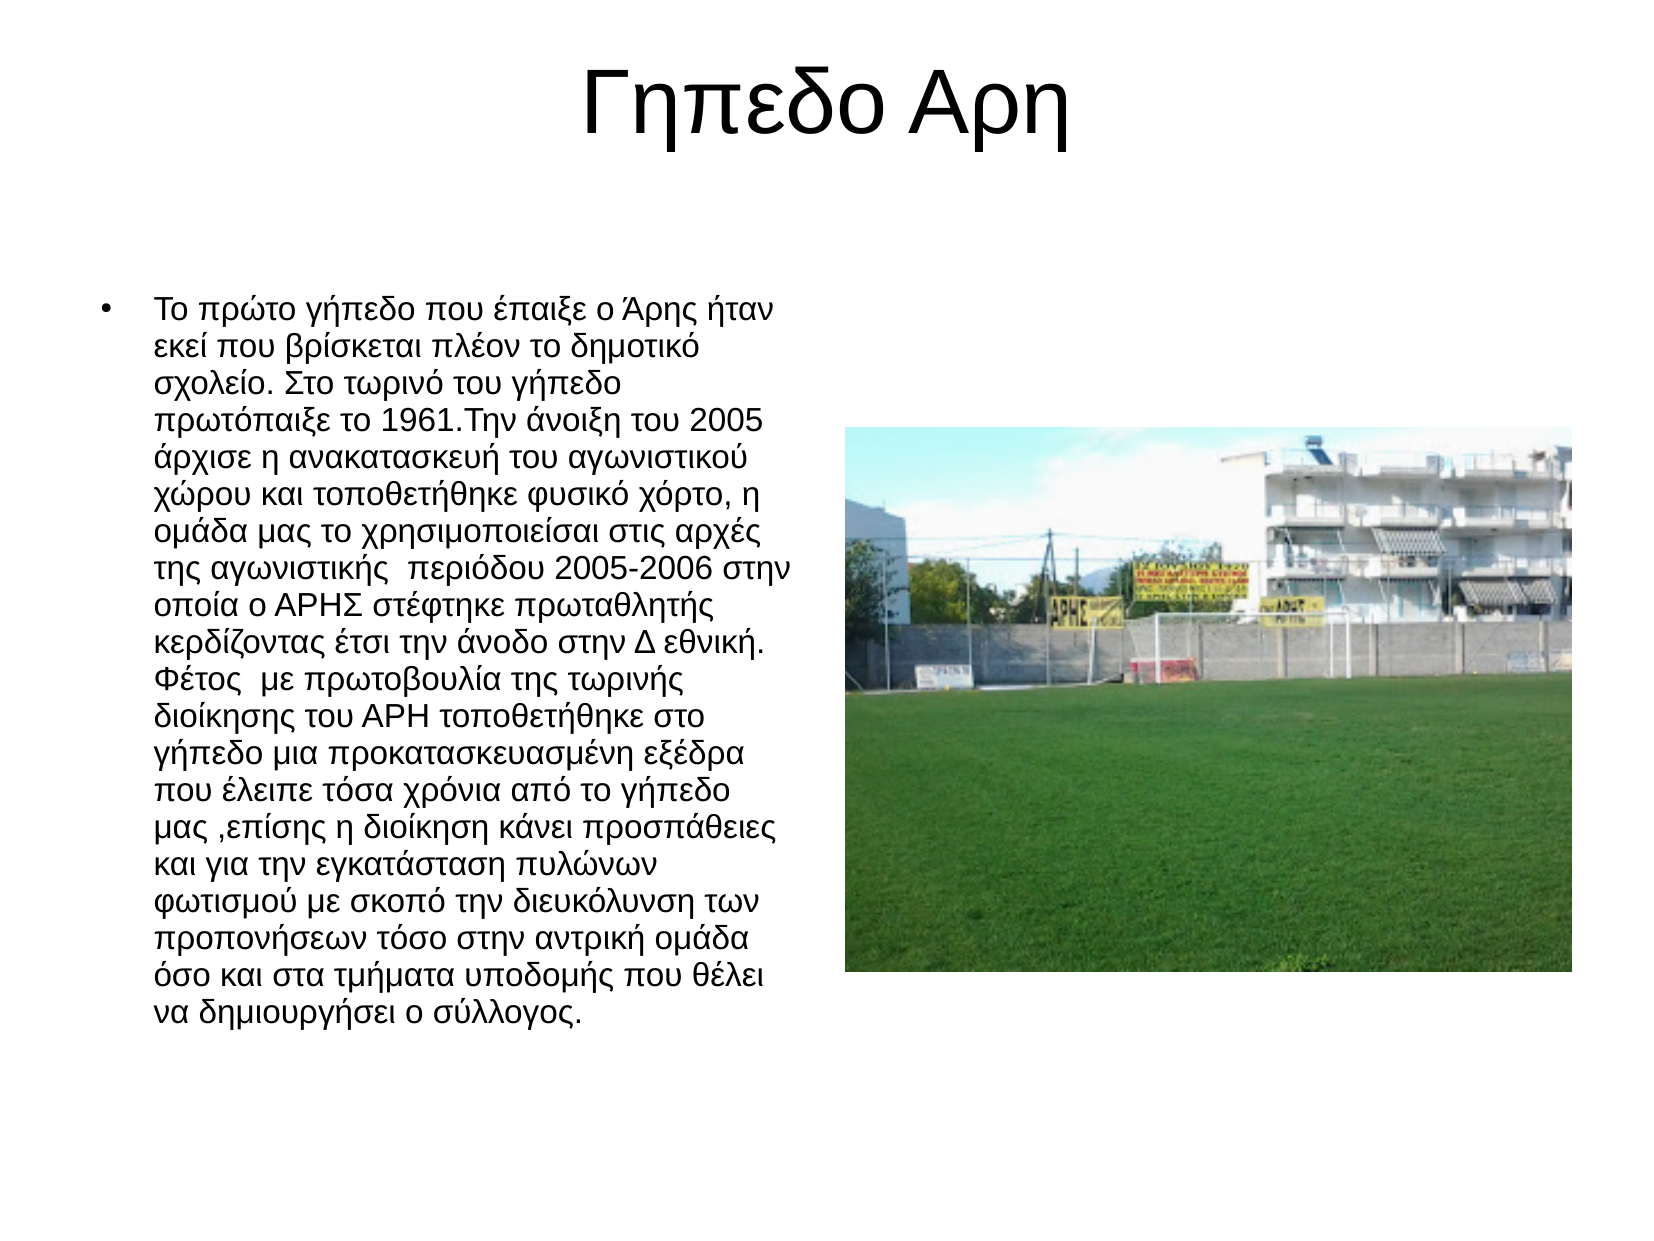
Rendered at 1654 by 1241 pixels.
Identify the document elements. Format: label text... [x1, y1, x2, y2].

list Το πρώτο γήπεδο που έπαιξε ο Άρης ήταν εκεί που βρίσκεται πλέον το δημοτικό σχολείο. Στο τωρινό του γήπεδο πρωτόπαιξε το 1961.Την άνοιξη του 2005 άρχισε η ανακατασκευή του αγωνιστικού χώρου και τοποθετήθηκε φυσικό χόρτο, η ομάδα μας το χρησιμοποιείσαι στις αρχές της αγωνιστικής περιόδου 2005-2006 στην οποία ο ΑΡΗΣ στέφτηκε πρωταθλητής κερδίζοντας έτσι την άνοδο στην Δ εθνική. Φέτος με πρωτοβουλία της τωρινής διοίκησης του ΑΡΗ τοποθετήθηκε στο γήπεδο μια προκατασκευασμένη εξέδρα που έλειπε τόσα χρόνια από το γήπεδο μας ,επίσης η διοίκηση κάνει προσπάθειες και για την εγκατάσταση πυλώνων φωτισμού με σκοπό την διευκόλυνση των προπονήσεων τόσο στην αντρική ομάδα όσο και στα τμήματα υποδομής που θέλει να δημιουργήσει ο σύλλογος. [82, 290, 809, 1094]
title Γηπεδο Αρη [82, 50, 1571, 256]
picture [845, 427, 1572, 972]
